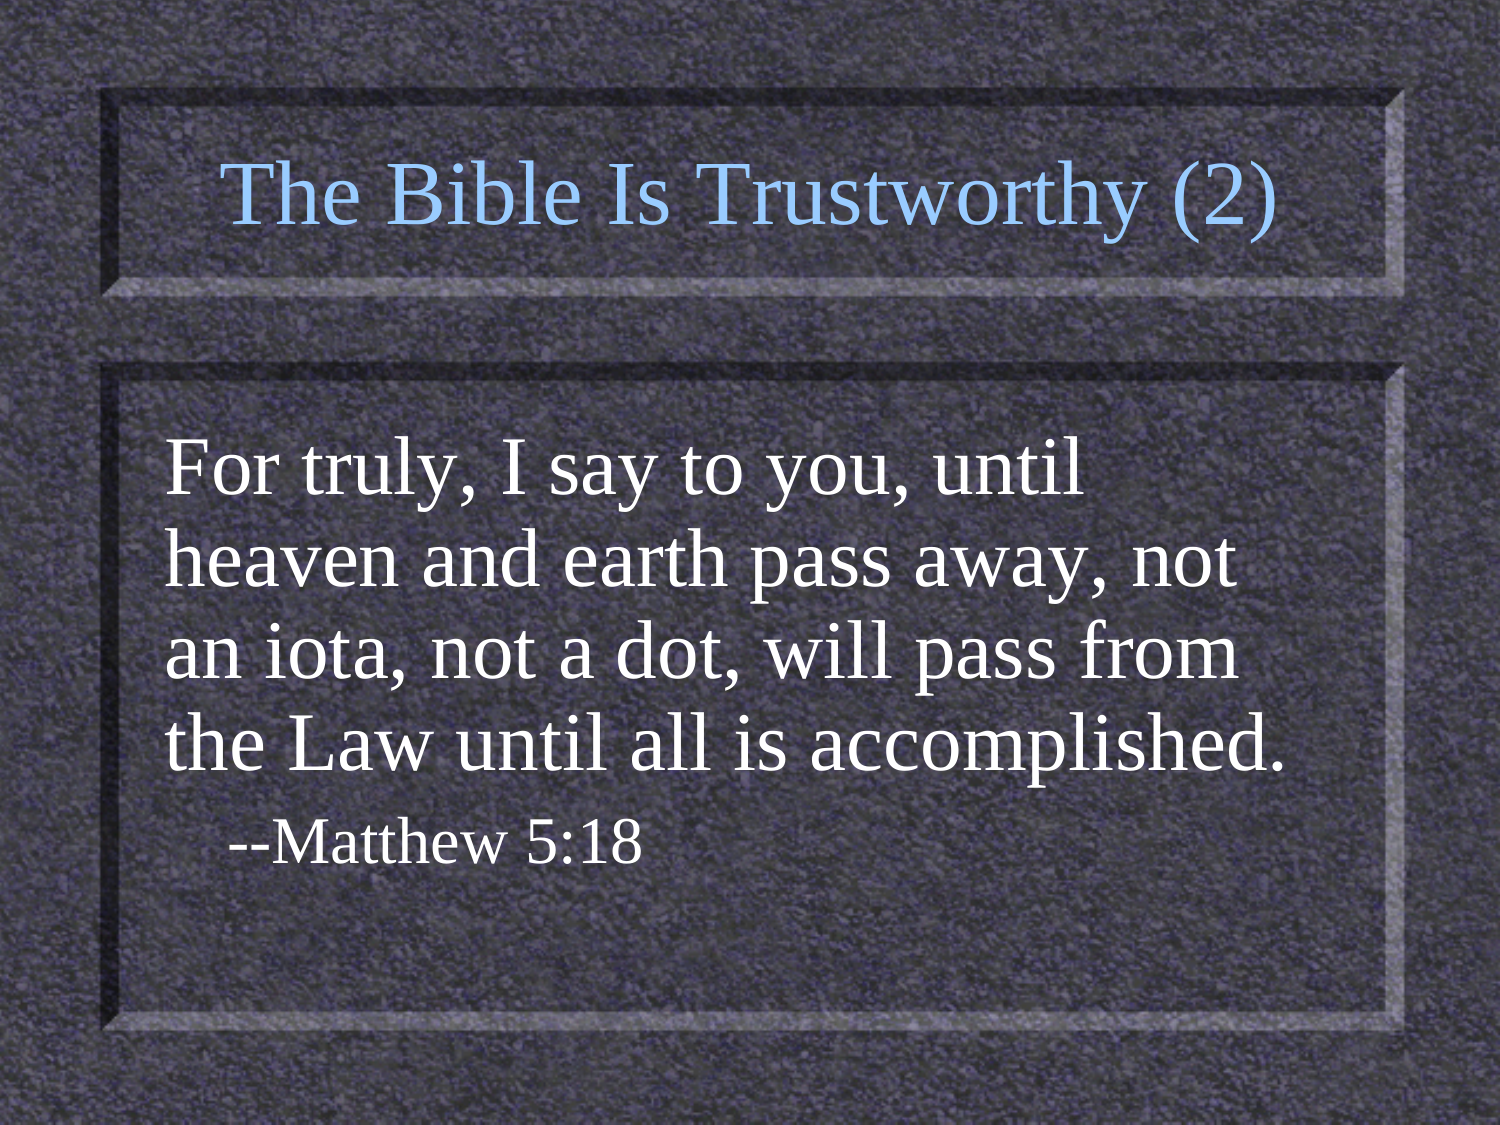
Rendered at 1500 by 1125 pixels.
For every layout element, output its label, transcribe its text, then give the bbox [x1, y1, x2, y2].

title The Bible Is Trustworthy (2) [150, 76, 1351, 312]
picture [0, 0, 1500, 1125]
text_box For truly, I say to you, until heaven and earth pass away, not an iota, not a dot, will pass from the Law until all is accomplished. --Matthew 5:18 [150, 412, 1313, 889]
